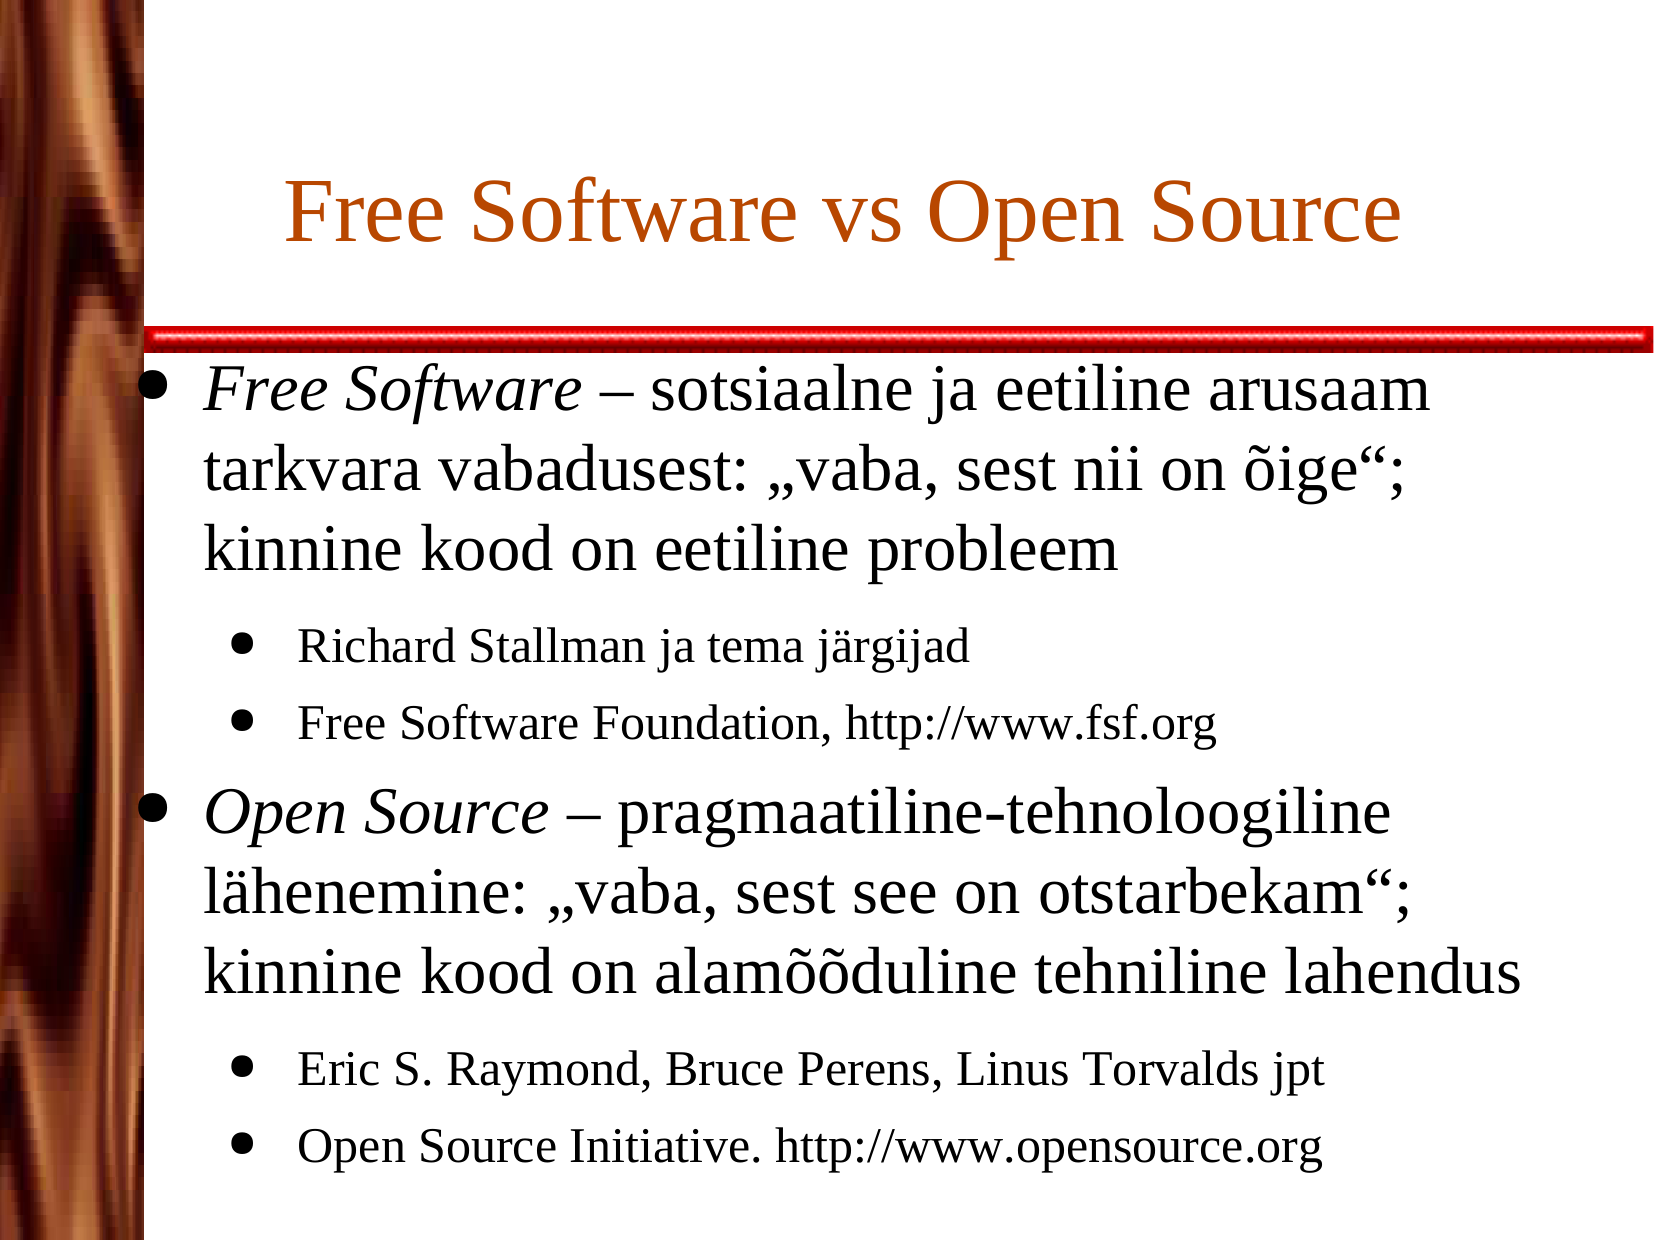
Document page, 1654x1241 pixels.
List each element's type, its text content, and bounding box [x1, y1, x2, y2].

list Free Software – sotsiaalne ja eetiline arusaam tarkvara vabadusest: „vaba, sest nii on õige“; kinnine kood on eetiline probleem Richard Stallman ja tema järgijad Free Software Foundation, http://www.fsf.org Open Source – pragmaatiline-tehnoloogiline lähenemine: „vaba, sest see on otstarbekam“; kinnine kood on alamõõduline tehniline lahendus Eric S. Raymond, Bruce Perens, Linus Torvalds jpt Open Source Initiative. http://www.opensource.org [121, 344, 1618, 1170]
picture [0, 0, 1654, 1240]
title Free Software vs Open Source [121, 100, 1533, 312]
